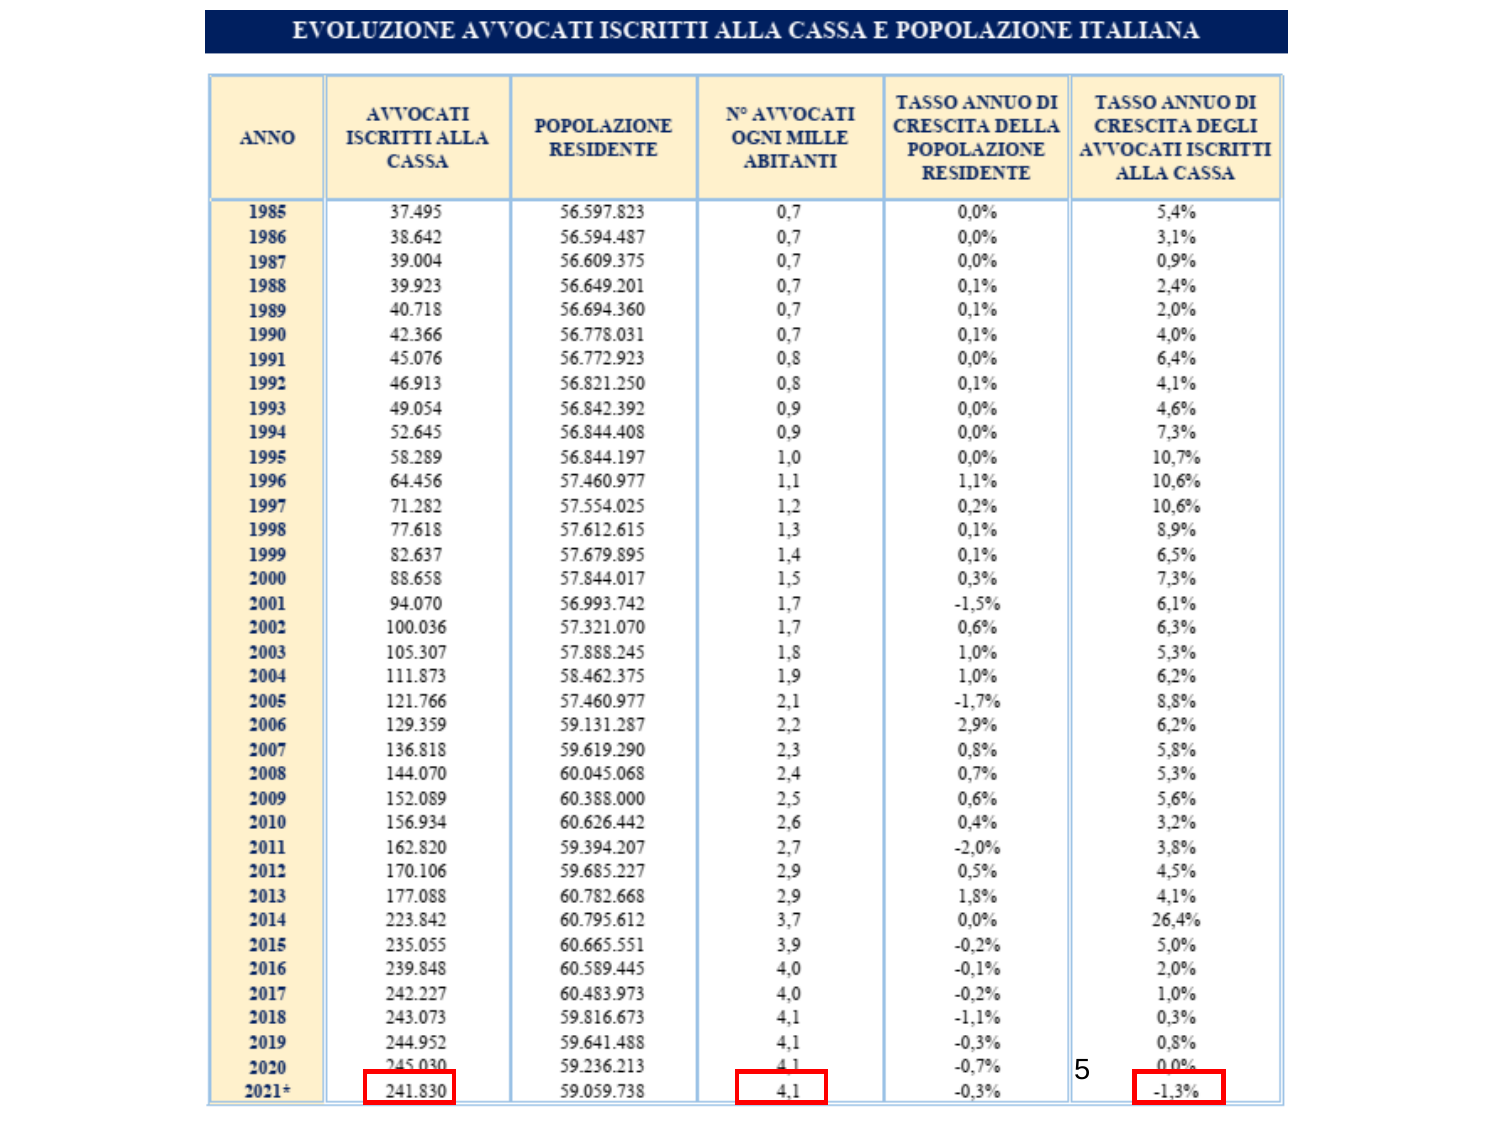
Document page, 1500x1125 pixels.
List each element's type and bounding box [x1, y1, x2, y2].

text_box [1059, 1042, 1397, 1103]
picture [205, 10, 1288, 1108]
